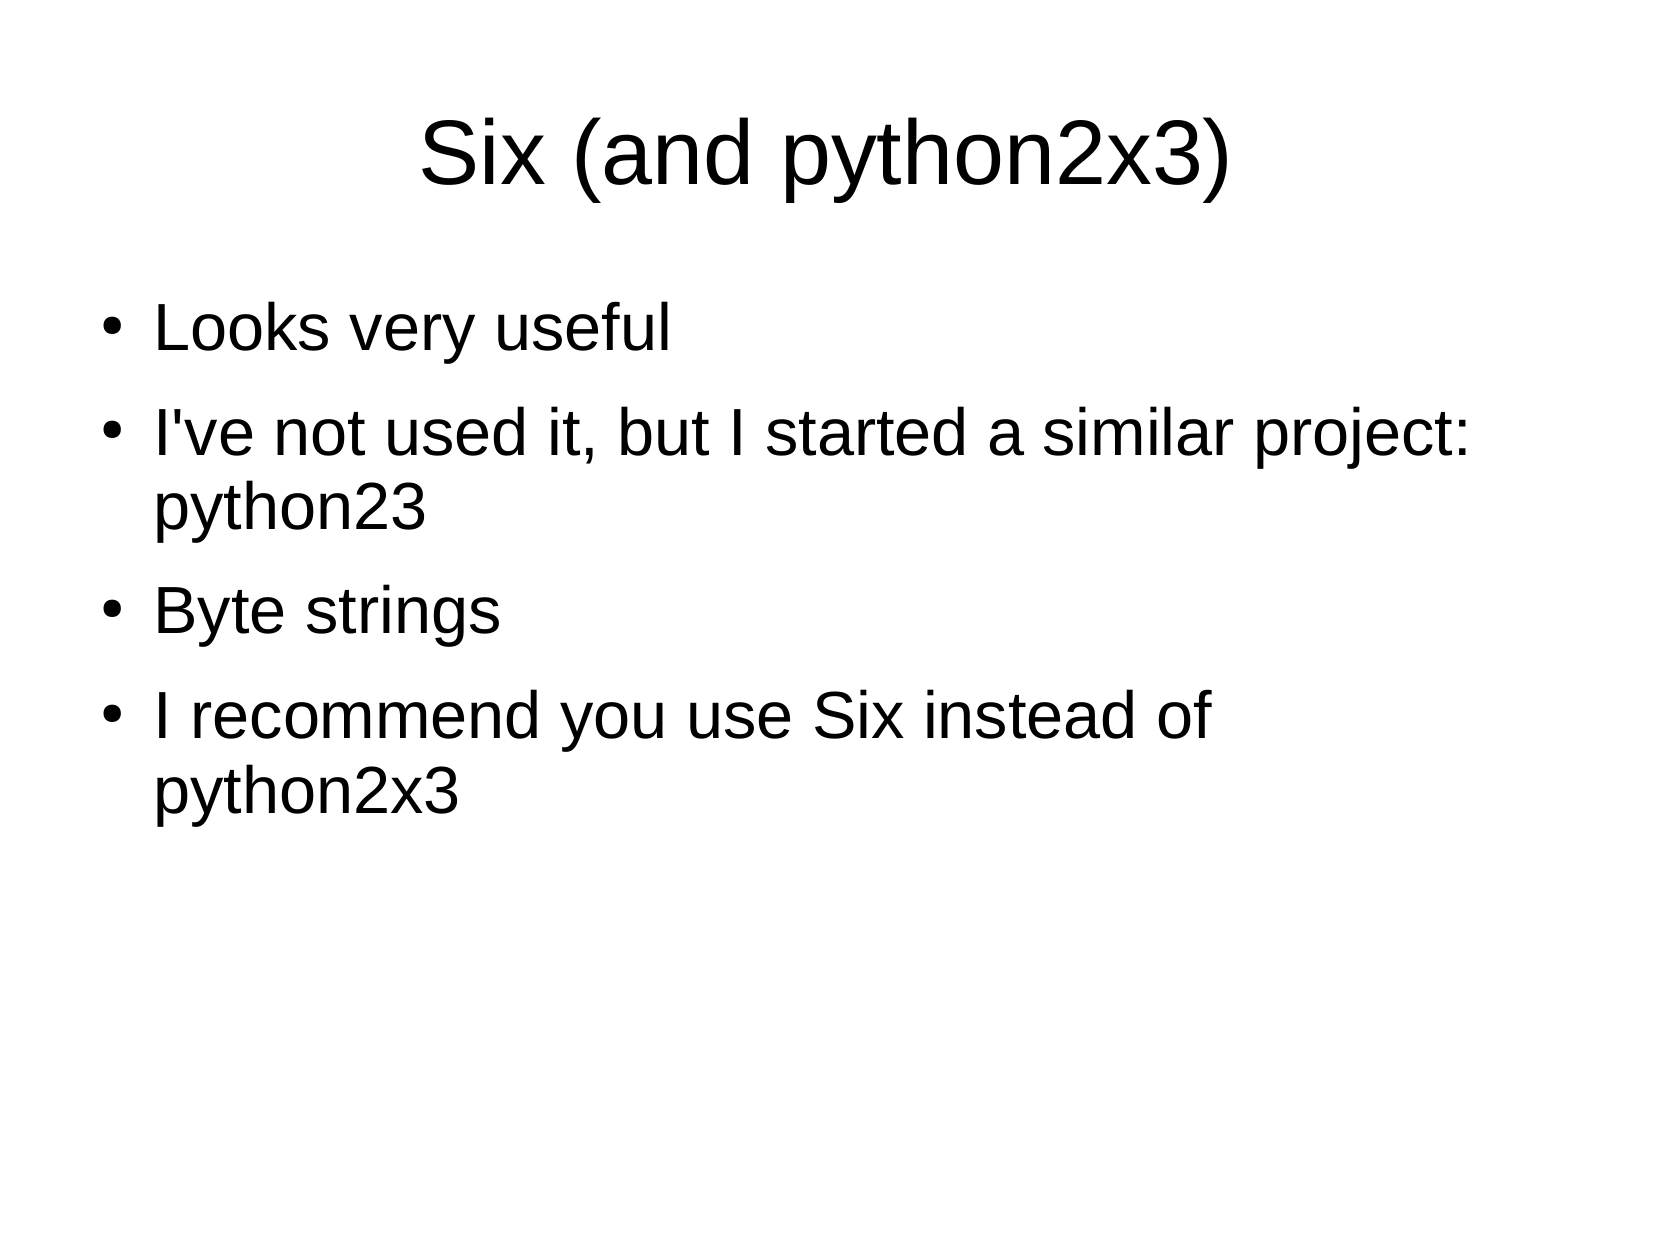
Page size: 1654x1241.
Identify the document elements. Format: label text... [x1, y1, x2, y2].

title Six (and python2x3) [82, 49, 1571, 257]
list Looks very useful I've not used it, but I started a similar project: python23 Byte strings I recommend you use Six instead of python2x3 [82, 290, 1538, 1010]
